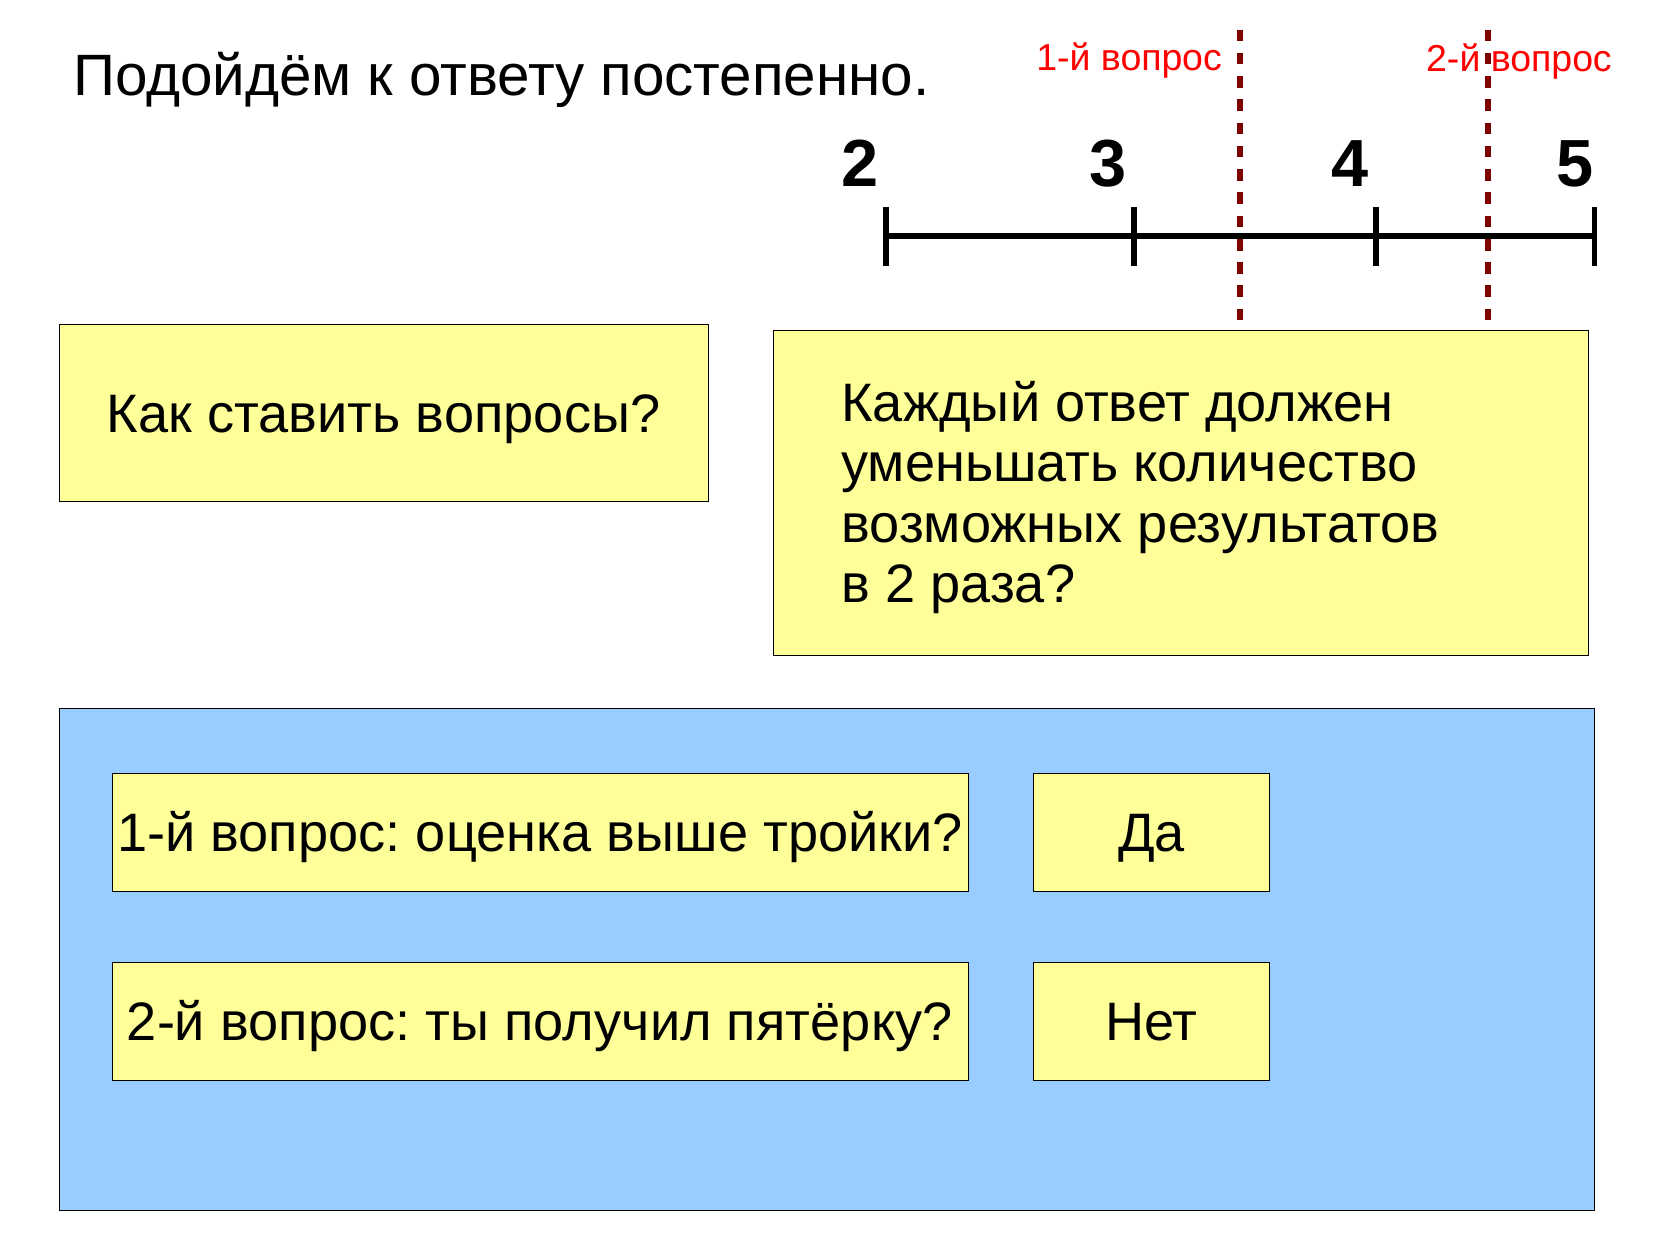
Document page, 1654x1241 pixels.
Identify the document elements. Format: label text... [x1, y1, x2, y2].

text_box 2 [826, 118, 916, 208]
text_box Да [1033, 773, 1270, 892]
text_box Нет [1033, 962, 1270, 1081]
text_box [59, 708, 1595, 1211]
text_box Как ставить вопросы? [59, 324, 709, 502]
text_box 2-й вопрос [1411, 29, 1654, 87]
text_box Подойдём к ответу постепенно. [59, 35, 1536, 116]
text_box 1-й вопрос: оценка выше тройки? [112, 773, 969, 892]
text_box 5 [1541, 118, 1630, 208]
text_box 4 [1316, 118, 1406, 208]
text_box 2-й вопрос: ты получил пятёрку? [112, 962, 969, 1081]
text_box Каждый ответ должен уменьшать количество возможных результатов в 2 раза? [773, 330, 1589, 656]
text_box 1-й вопрос [1021, 29, 1288, 87]
text_box 3 [1074, 118, 1164, 208]
